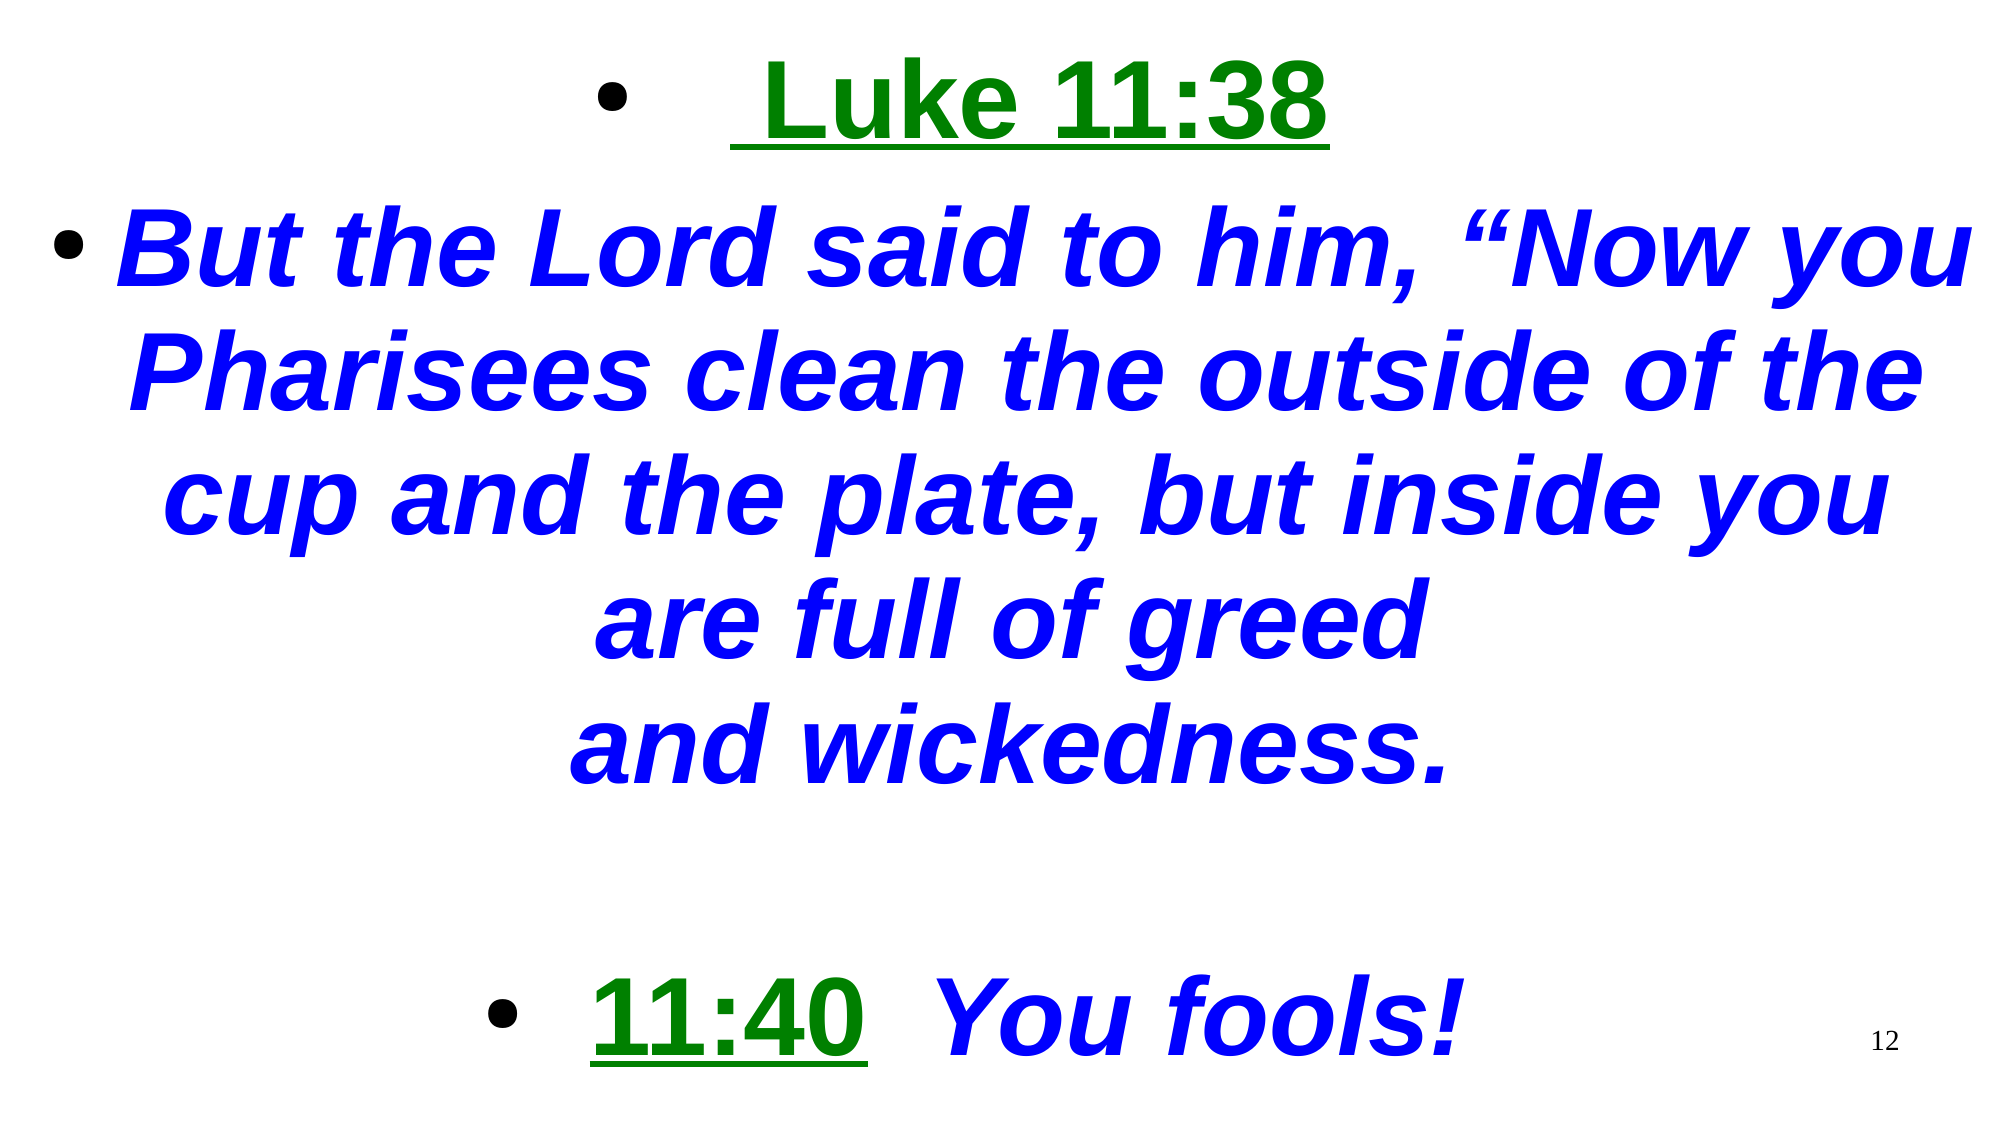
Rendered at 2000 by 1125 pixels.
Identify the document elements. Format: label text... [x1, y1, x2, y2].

list Luke 11:38 But the Lord said to him, “Now you Pharisees clean the outside of the cup and the plate, but inside you are full of greed and wickedness. 11:40 You fools! [37, 37, 1988, 1088]
